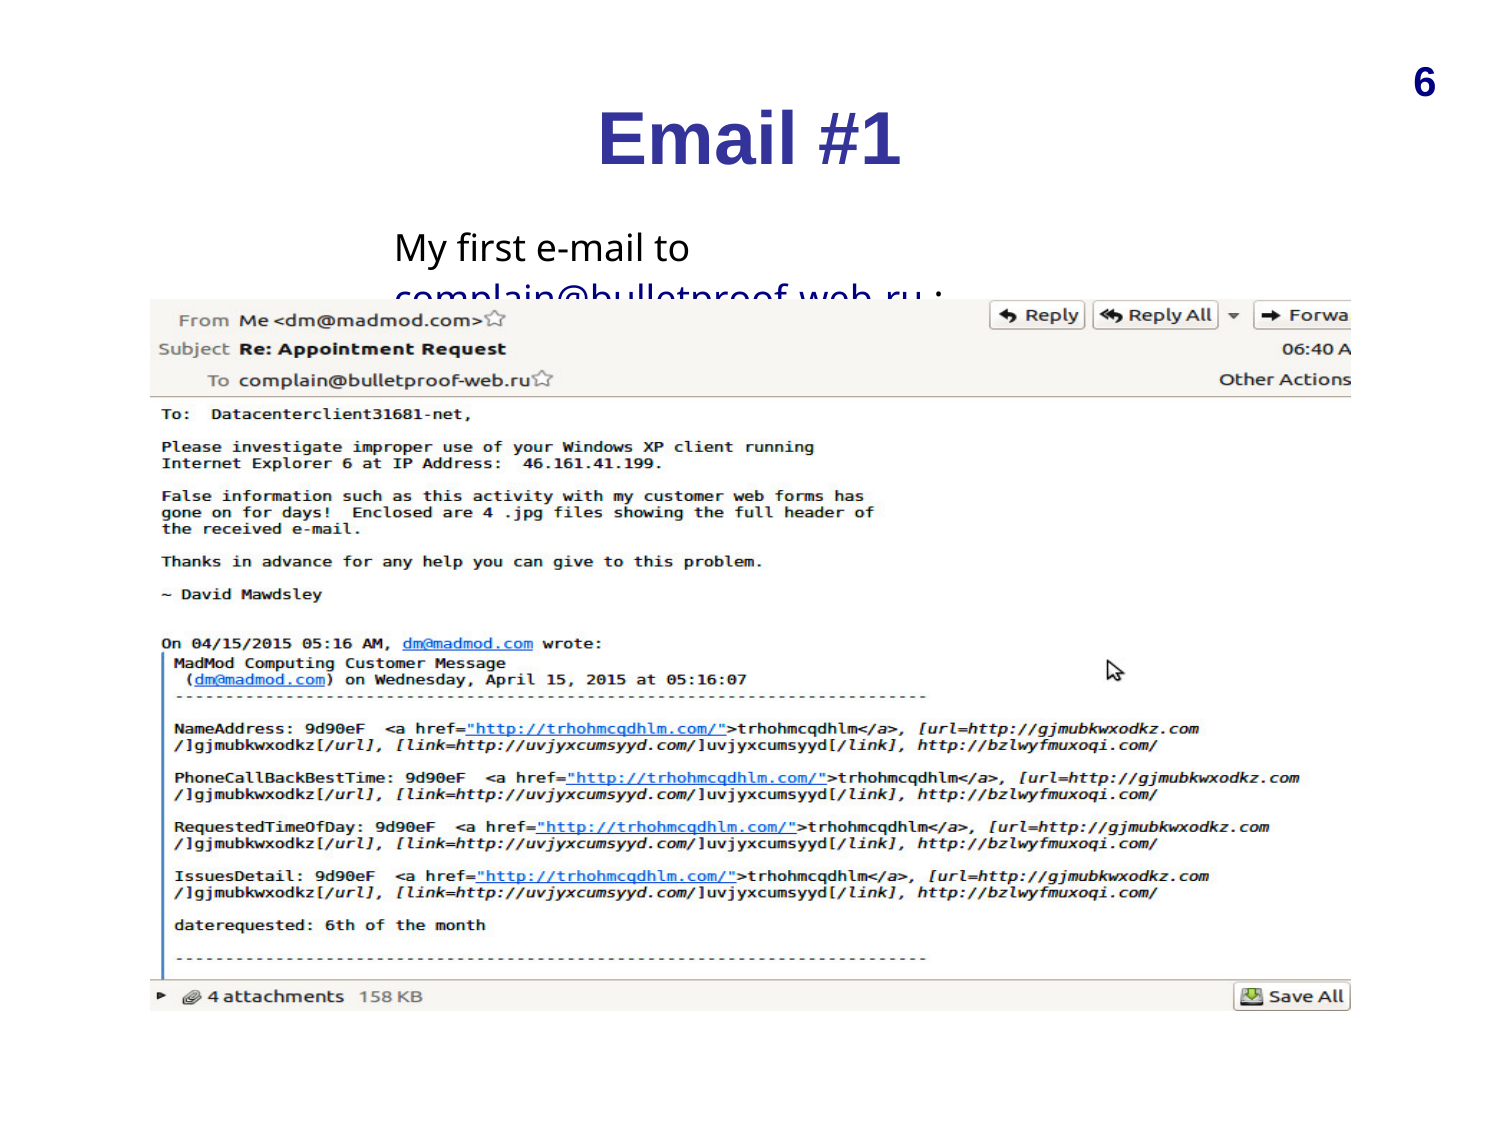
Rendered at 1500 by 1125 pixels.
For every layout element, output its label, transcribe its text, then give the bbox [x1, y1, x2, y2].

list My first e-mail to complain@bulletproof-web-ru : [337, 221, 1201, 263]
text_box 6 [1387, 47, 1463, 113]
picture [150, 299, 1351, 1011]
title Email #1 [75, 45, 1426, 233]
